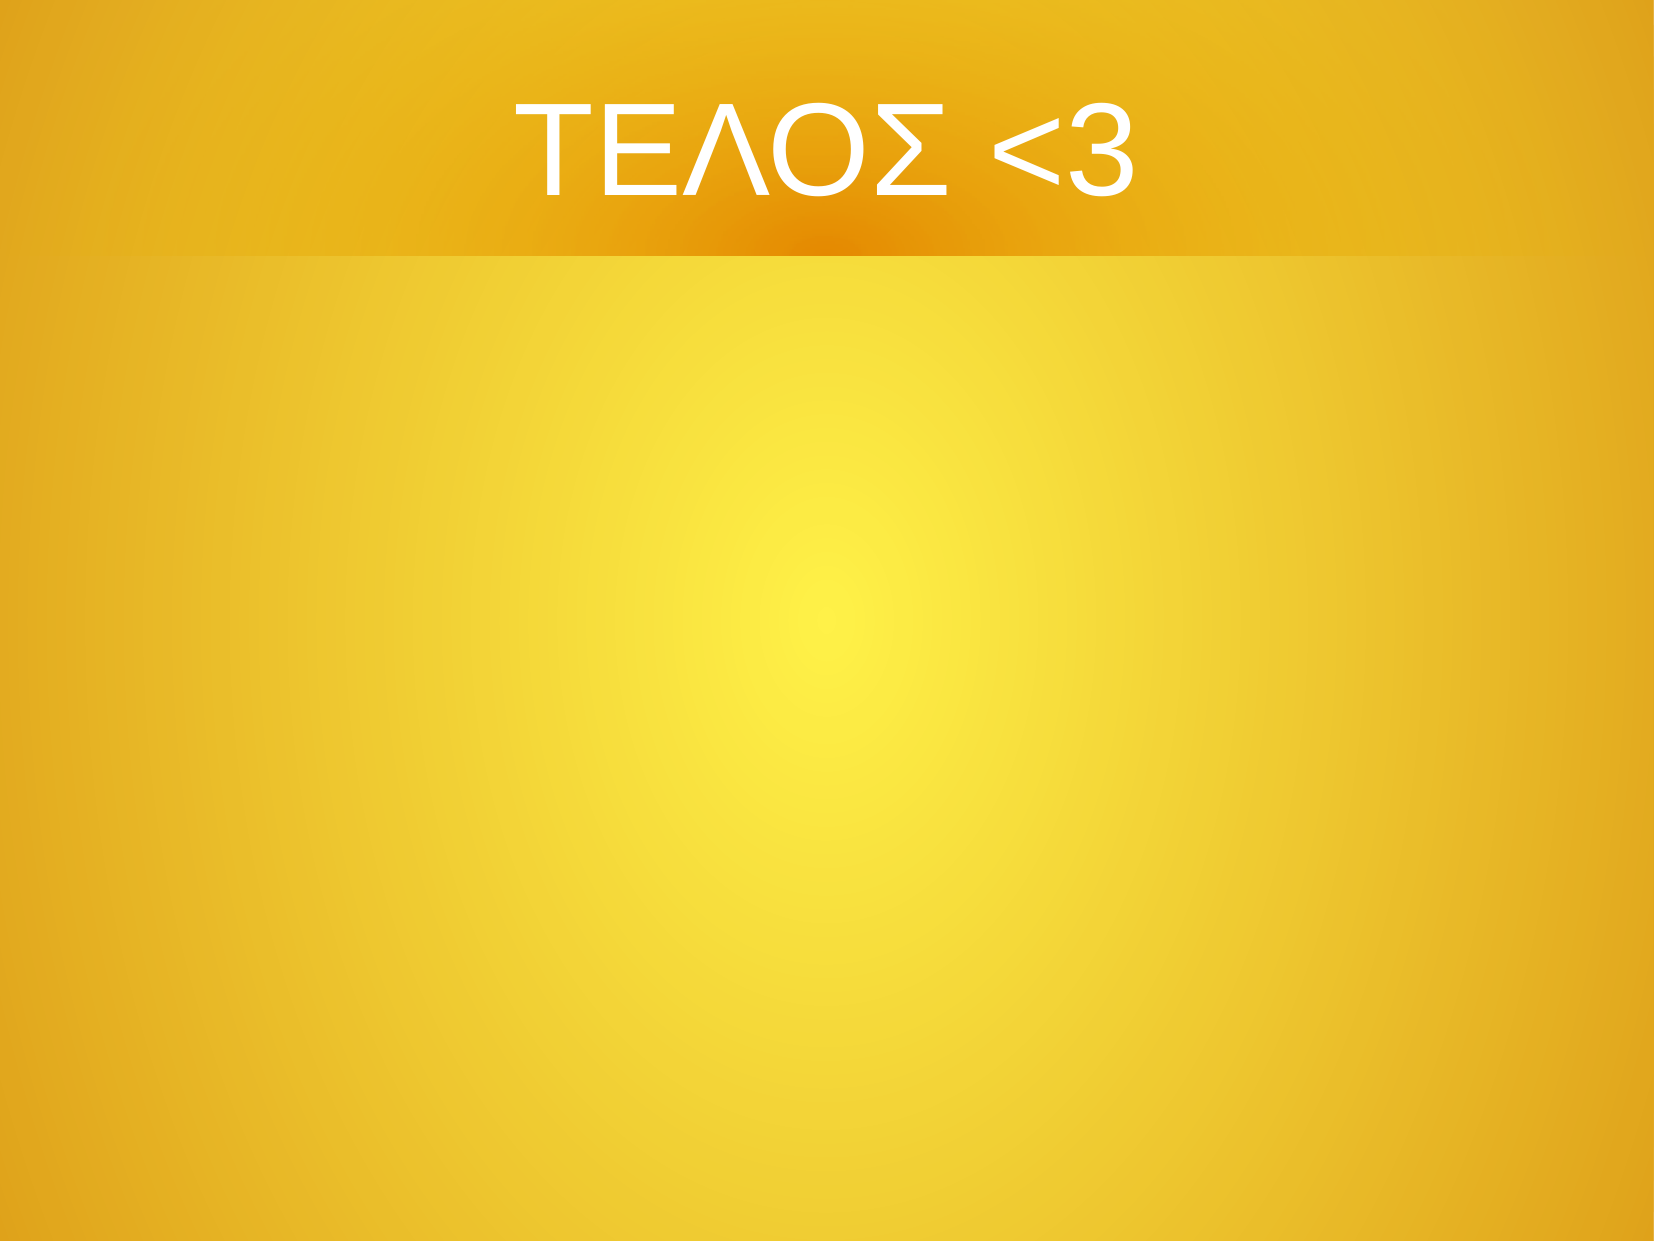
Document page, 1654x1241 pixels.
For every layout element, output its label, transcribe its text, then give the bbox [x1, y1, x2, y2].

title ΤΕΛΟΣ <3 [82, 47, 1571, 252]
